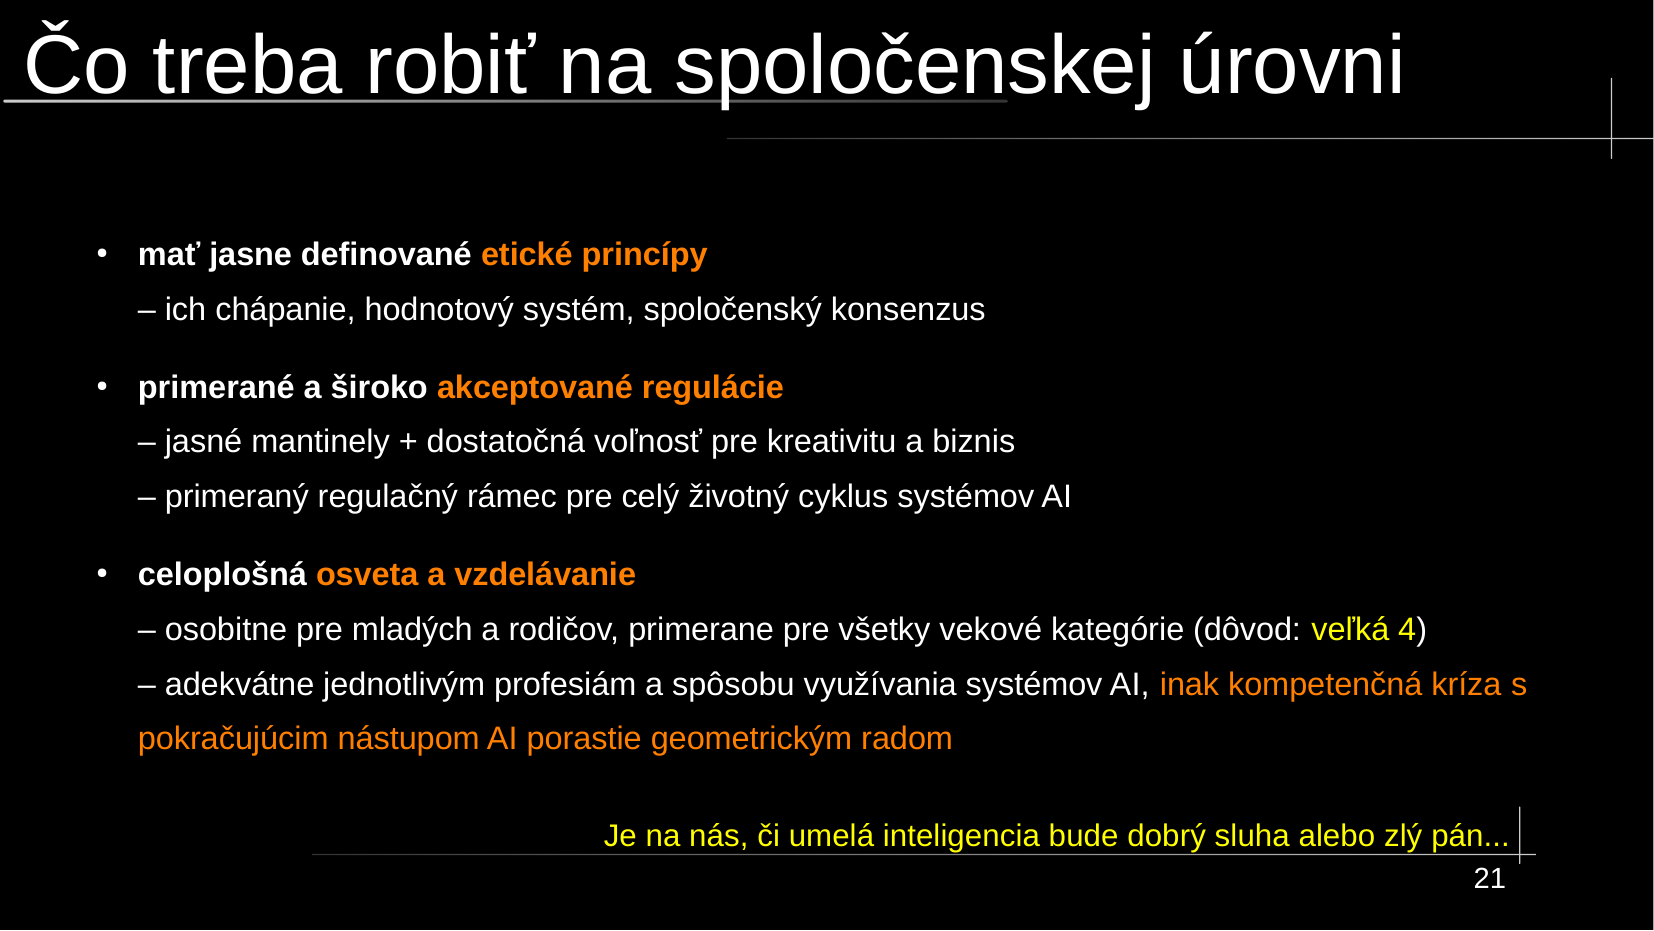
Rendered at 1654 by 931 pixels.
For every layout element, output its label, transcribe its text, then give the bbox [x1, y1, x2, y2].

title Je na nás, či umelá inteligencia bude dobrý sluha alebo zlý pán... [29, 800, 1512, 871]
list mať jasne definované etické princípy – ich chápanie, hodnotový systém, spoločenský konsenzus primerané a široko akceptované regulácie – jasné mantinely + dostatočná voľnosť pre kreativitu a biznis – primeraný regulačný rámec pre celý životný cyklus systémov AI celoplošná osveta a vzdelávanie – osobitne pre mladých a rodičov, primerane pre všetky vekové kategórie (dôvod: veľká 4) – adekvátne jednotlivým profesiám a spôsobu využívania systémov AI, inak kompetenčná kríza s pokračujúcim nástupom AI porastie geometrickým radom [82, 217, 1571, 758]
title Čo treba robiť na spoločenskej úrovni [23, 11, 1589, 119]
